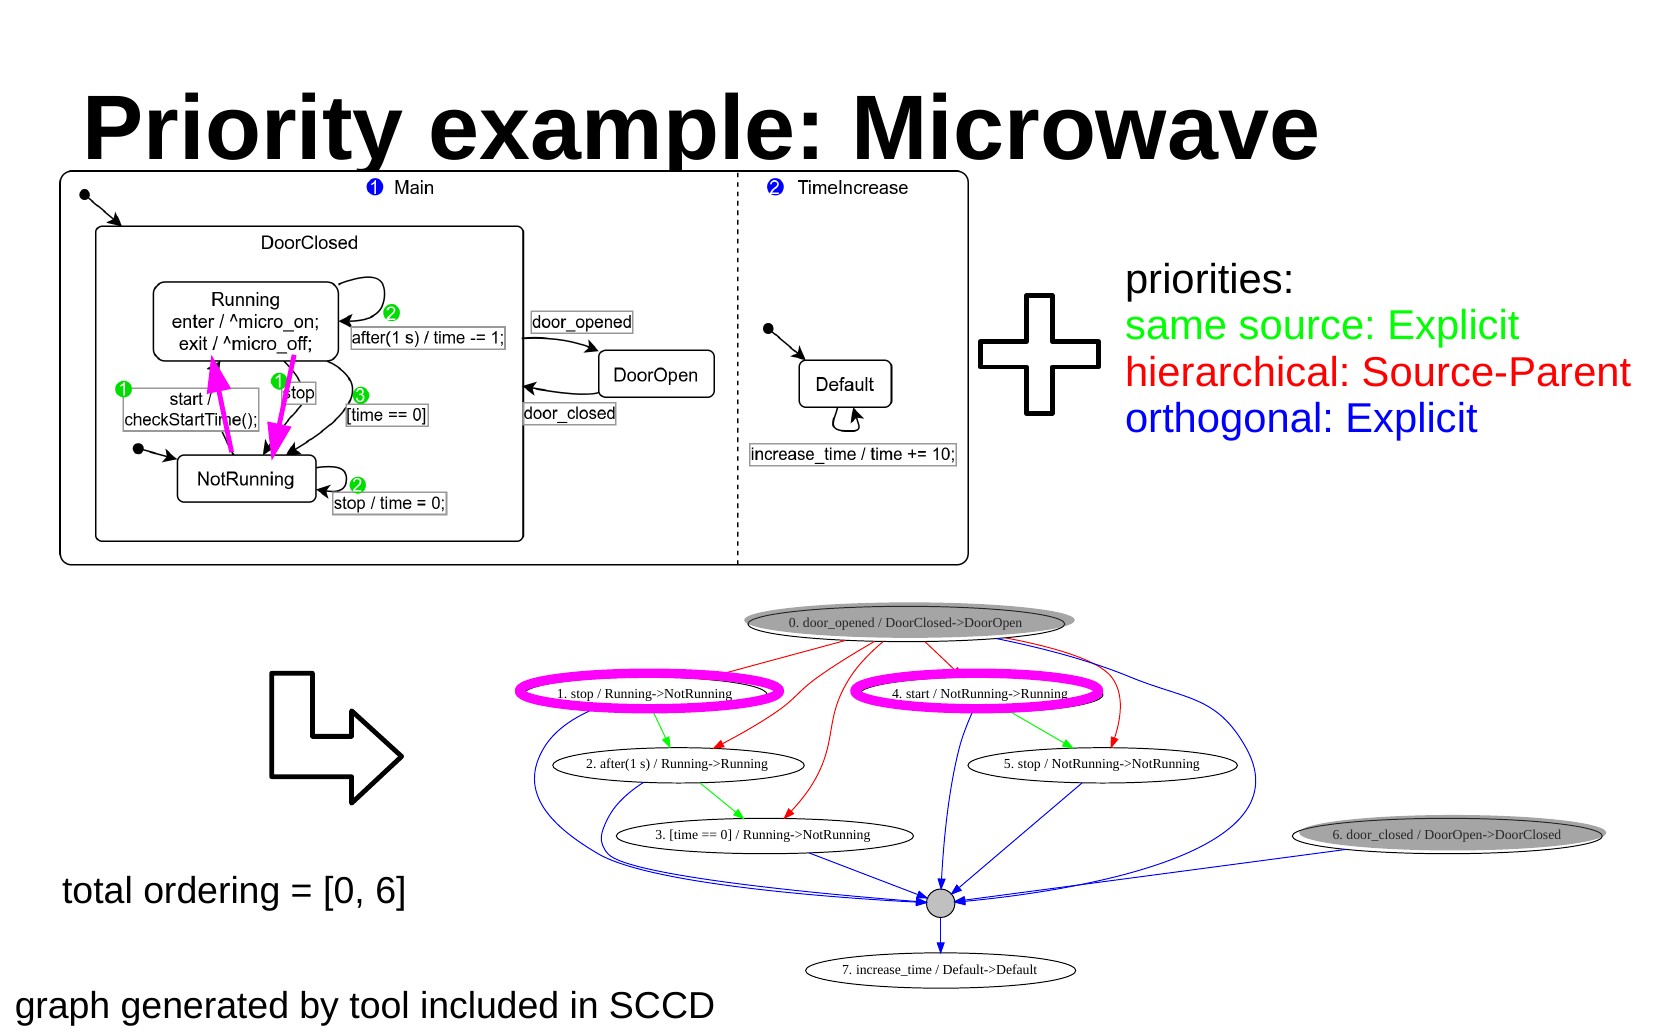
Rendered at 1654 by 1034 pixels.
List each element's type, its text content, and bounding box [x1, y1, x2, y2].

text_box priorities: same source: Explicit hierarchical: Source-Parent orthogonal: Explicit [1110, 248, 1654, 461]
picture [59, 170, 969, 567]
text_box total ordering = [0, 6] [47, 862, 426, 920]
text_box [1299, 814, 1607, 851]
picture [519, 602, 1607, 993]
text_box [271, 673, 402, 804]
text_box [744, 602, 1075, 638]
title Priority example: Microwave [82, 41, 1571, 214]
text_box graph generated by tool included in SCCD [0, 976, 1465, 1034]
picture [528, 678, 771, 704]
